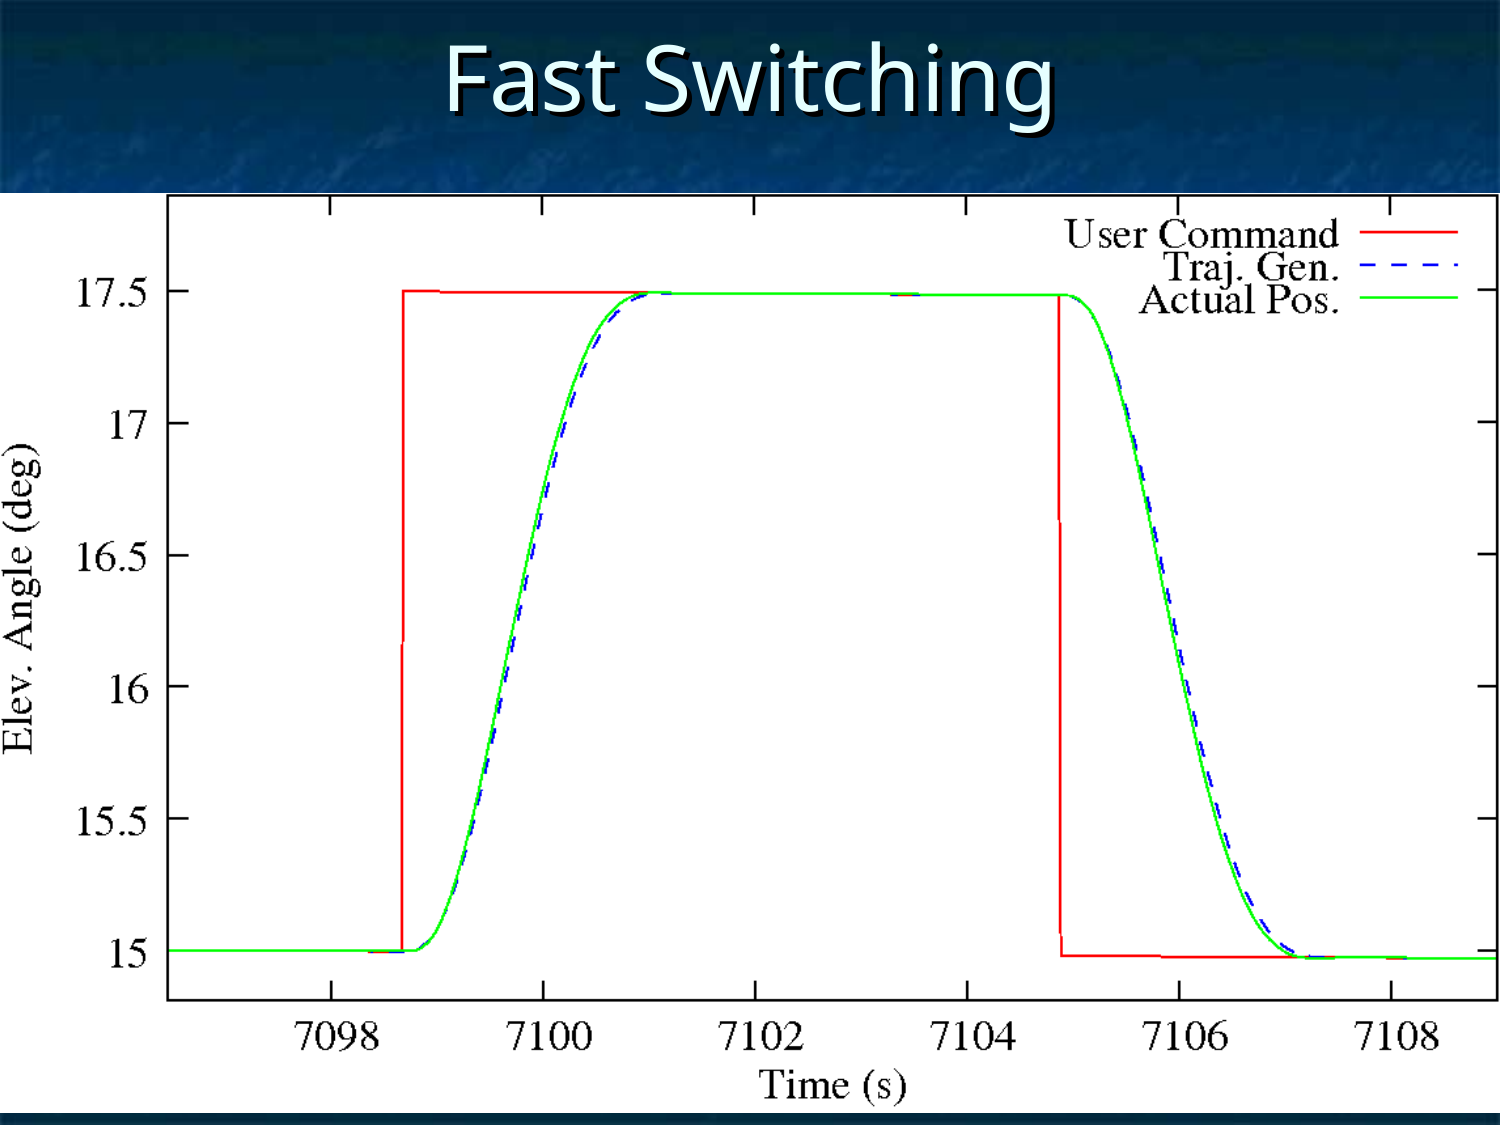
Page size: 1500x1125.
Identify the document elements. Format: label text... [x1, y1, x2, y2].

title Fast Switching [75, 0, 1426, 151]
picture [0, 0, 1500, 1125]
